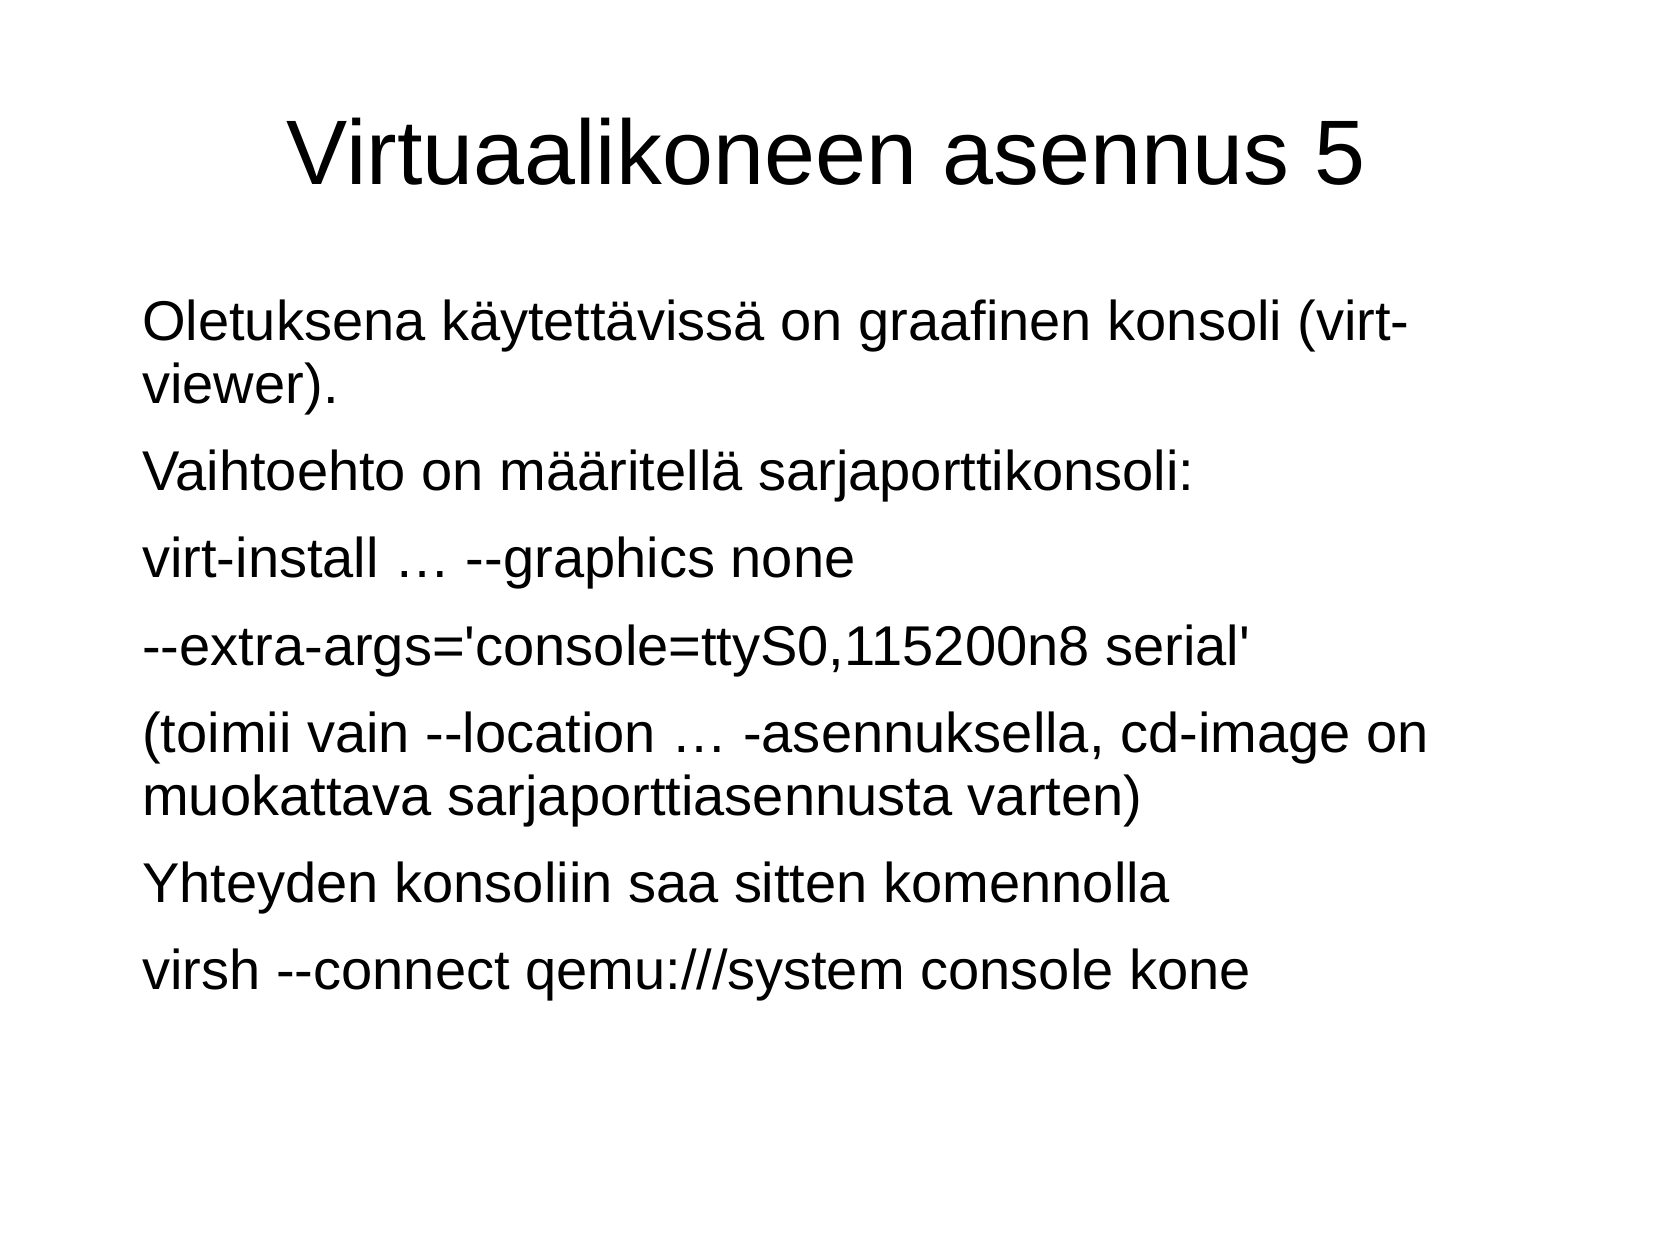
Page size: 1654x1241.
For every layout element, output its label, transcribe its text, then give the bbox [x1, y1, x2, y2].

title Virtuaalikoneen asennus 5 [82, 49, 1571, 257]
list Oletuksena käytettävissä on graafinen konsoli (virt-viewer). Vaihtoehto on määritellä sarjaporttikonsoli: virt-install … --graphics none --extra-args='console=ttyS0,115200n8 serial' (toimii vain --location … -asennuksella, cd-image on muokattava sarjaporttiasennusta varten) Yhteyden konsoliin saa sitten komennolla virsh --connect qemu:///system console kone [82, 290, 1571, 1010]
